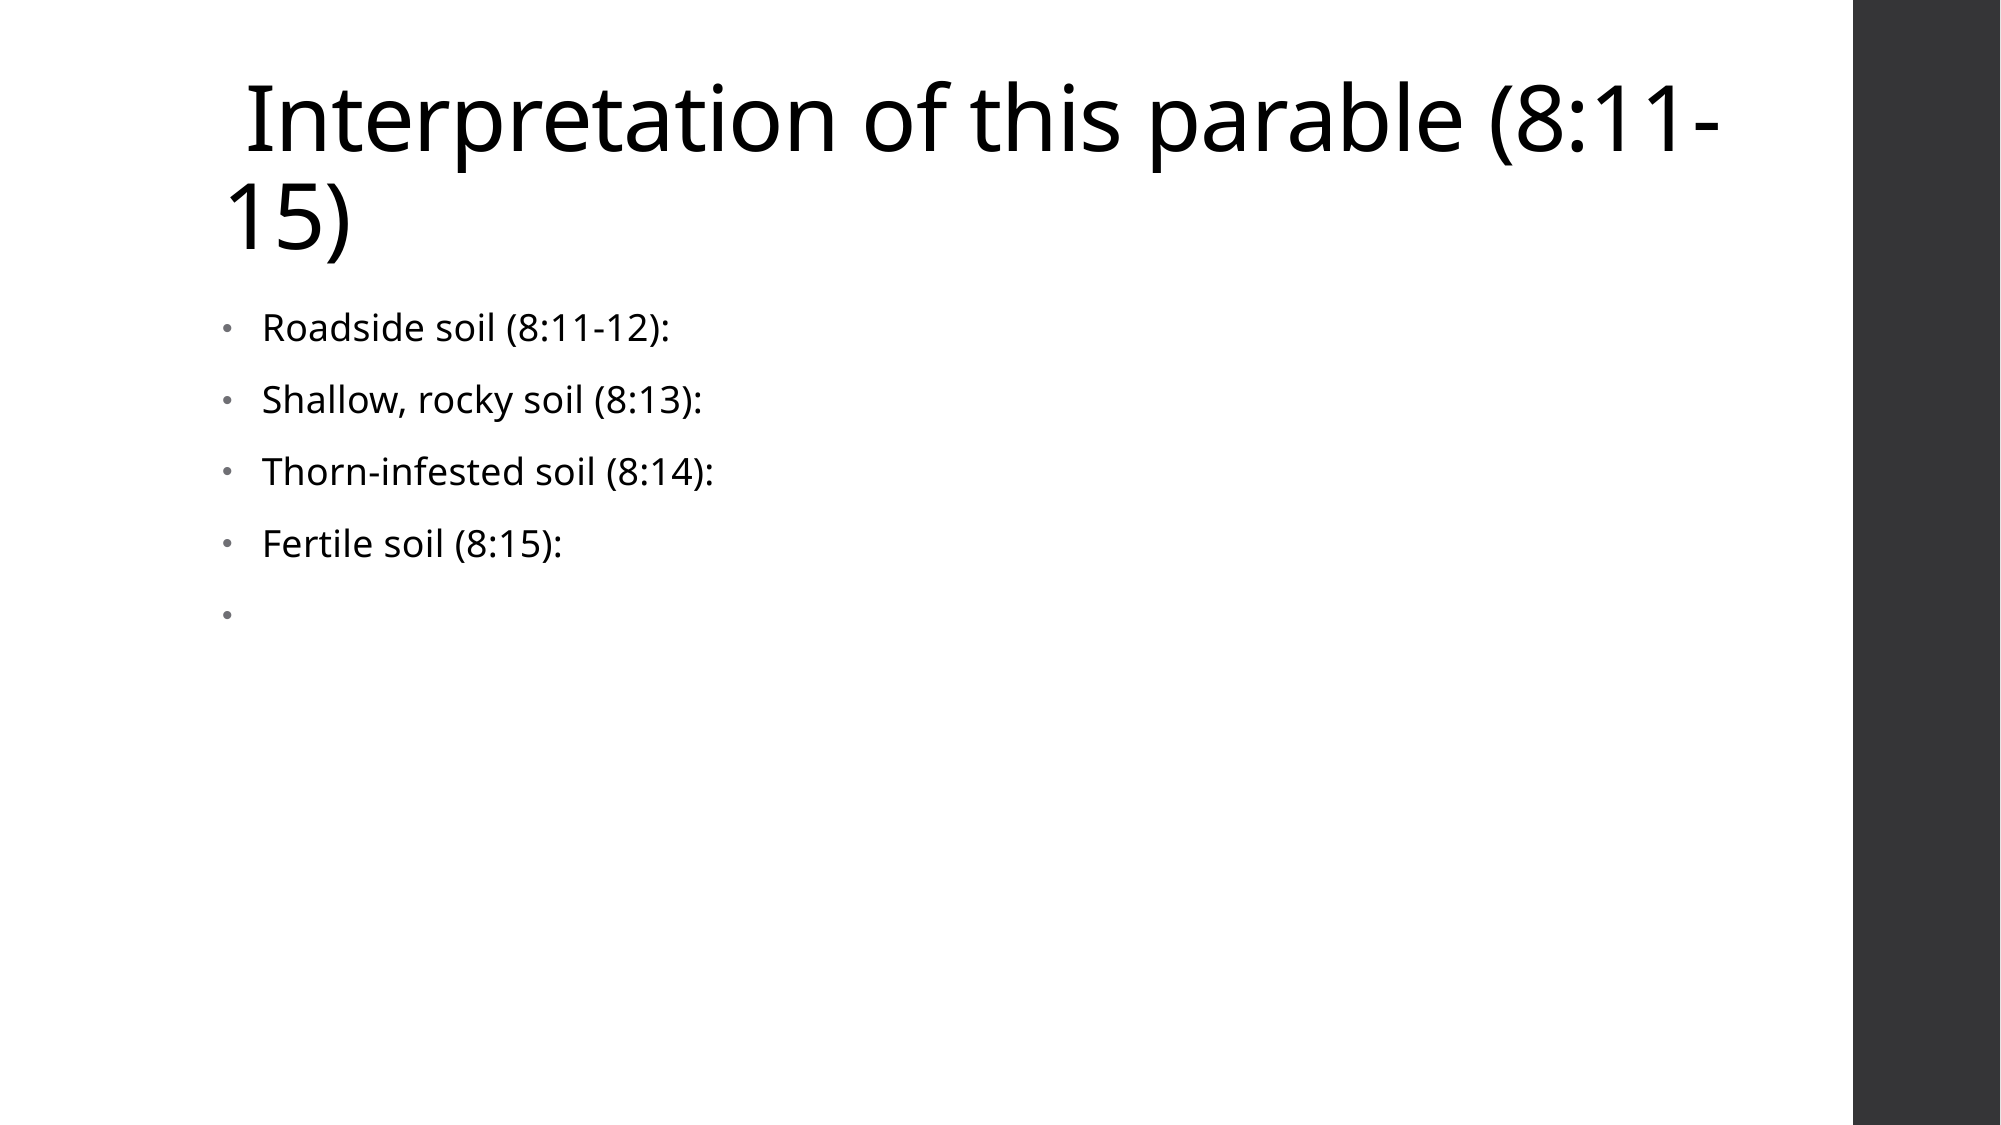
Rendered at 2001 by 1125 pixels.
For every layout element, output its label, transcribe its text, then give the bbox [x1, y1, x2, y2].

list Roadside soil (8:11-12): Shallow, rocky soil (8:13): Thorn-infested soil (8:14): Fertile soil (8:15): [206, 299, 1617, 1014]
title Interpretation of this parable (8:11-15) [206, 60, 1797, 278]
